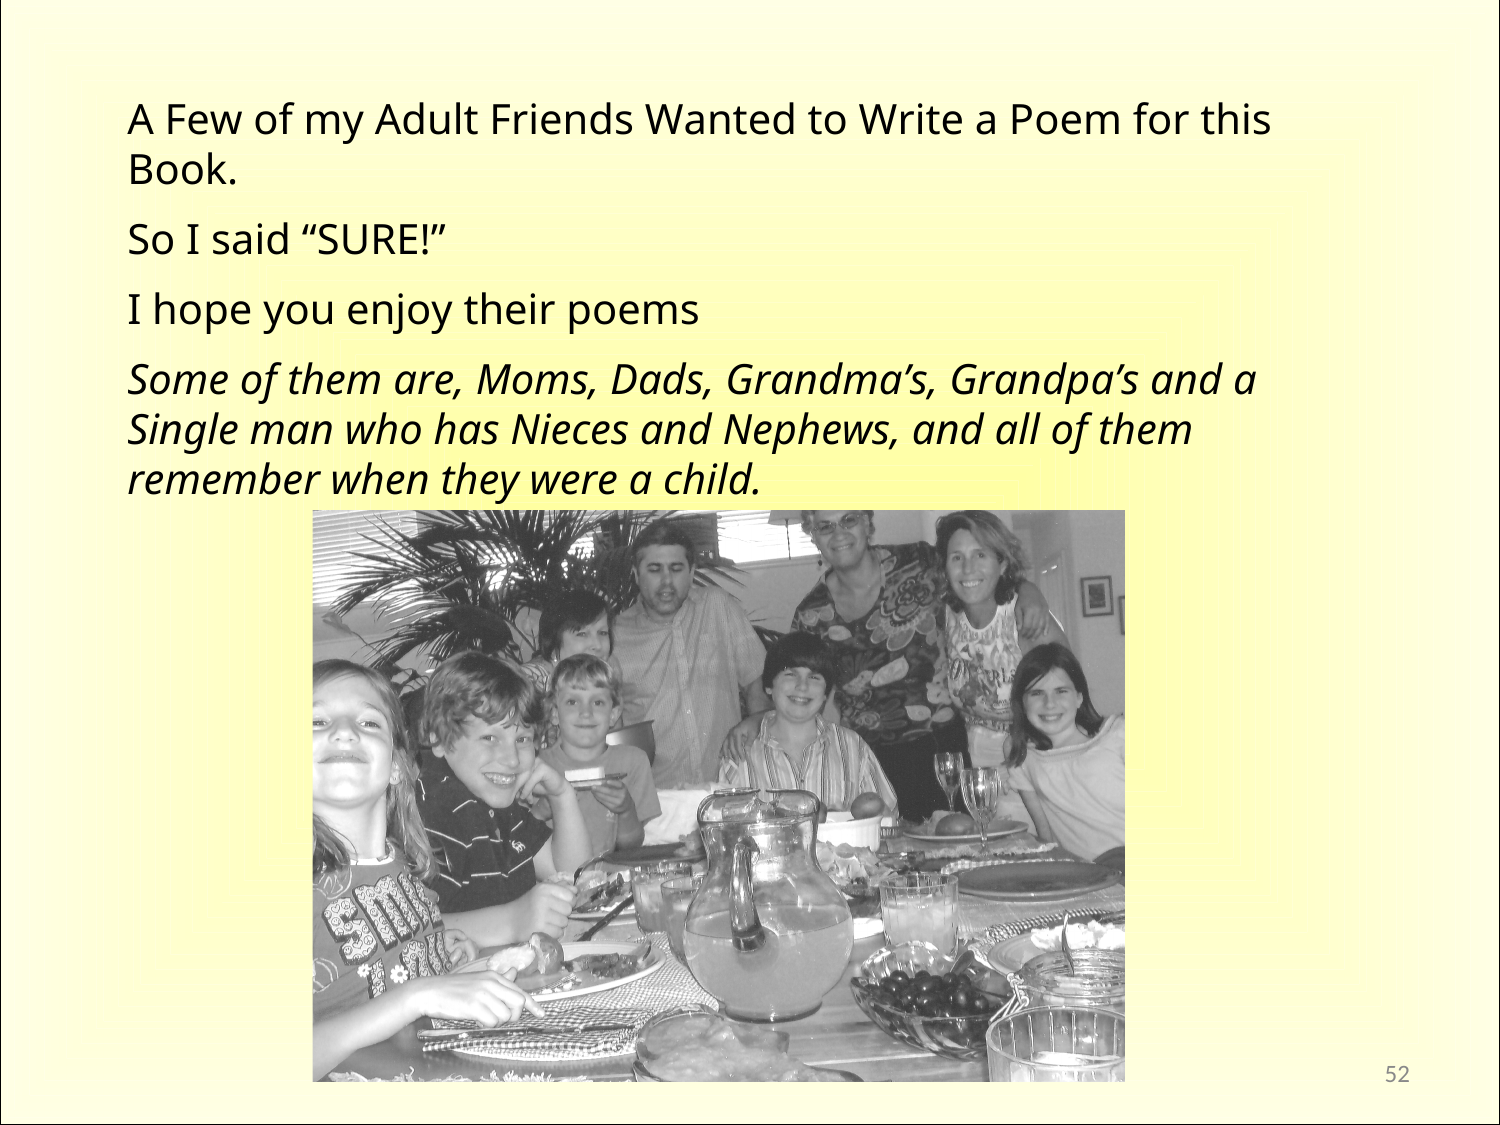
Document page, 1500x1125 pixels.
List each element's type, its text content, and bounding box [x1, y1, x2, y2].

text_box <number> [1074, 1042, 1426, 1103]
picture [312, 510, 1126, 1083]
text_box [0, 0, 1500, 1125]
text_box A Few of my Adult Friends Wanted to Write a Poem for this Book. So I said “SURE!” I hope you enjoy their poems Some of them are, Moms, Dads, Grandma’s, Grandpa’s and a Single man who has Nieces and Nephews, and all of them remember when they were a child. [112, 34, 1363, 511]
